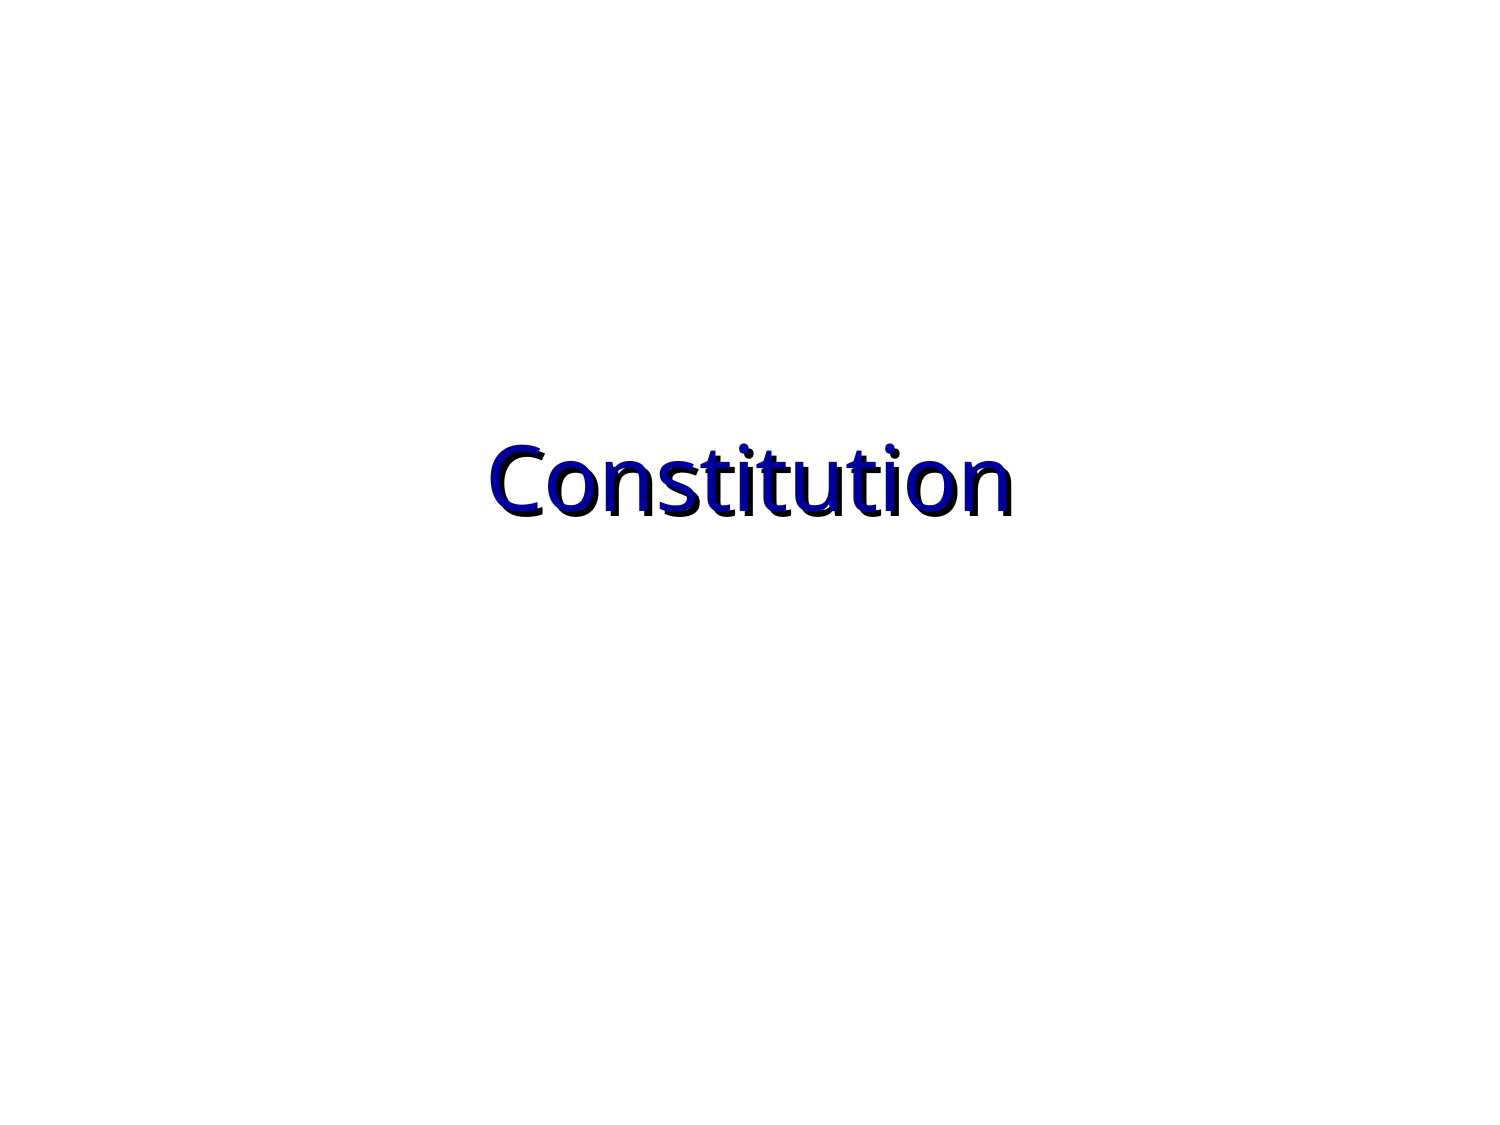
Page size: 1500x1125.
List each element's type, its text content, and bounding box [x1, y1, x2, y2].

title Constitution [112, 349, 1388, 538]
